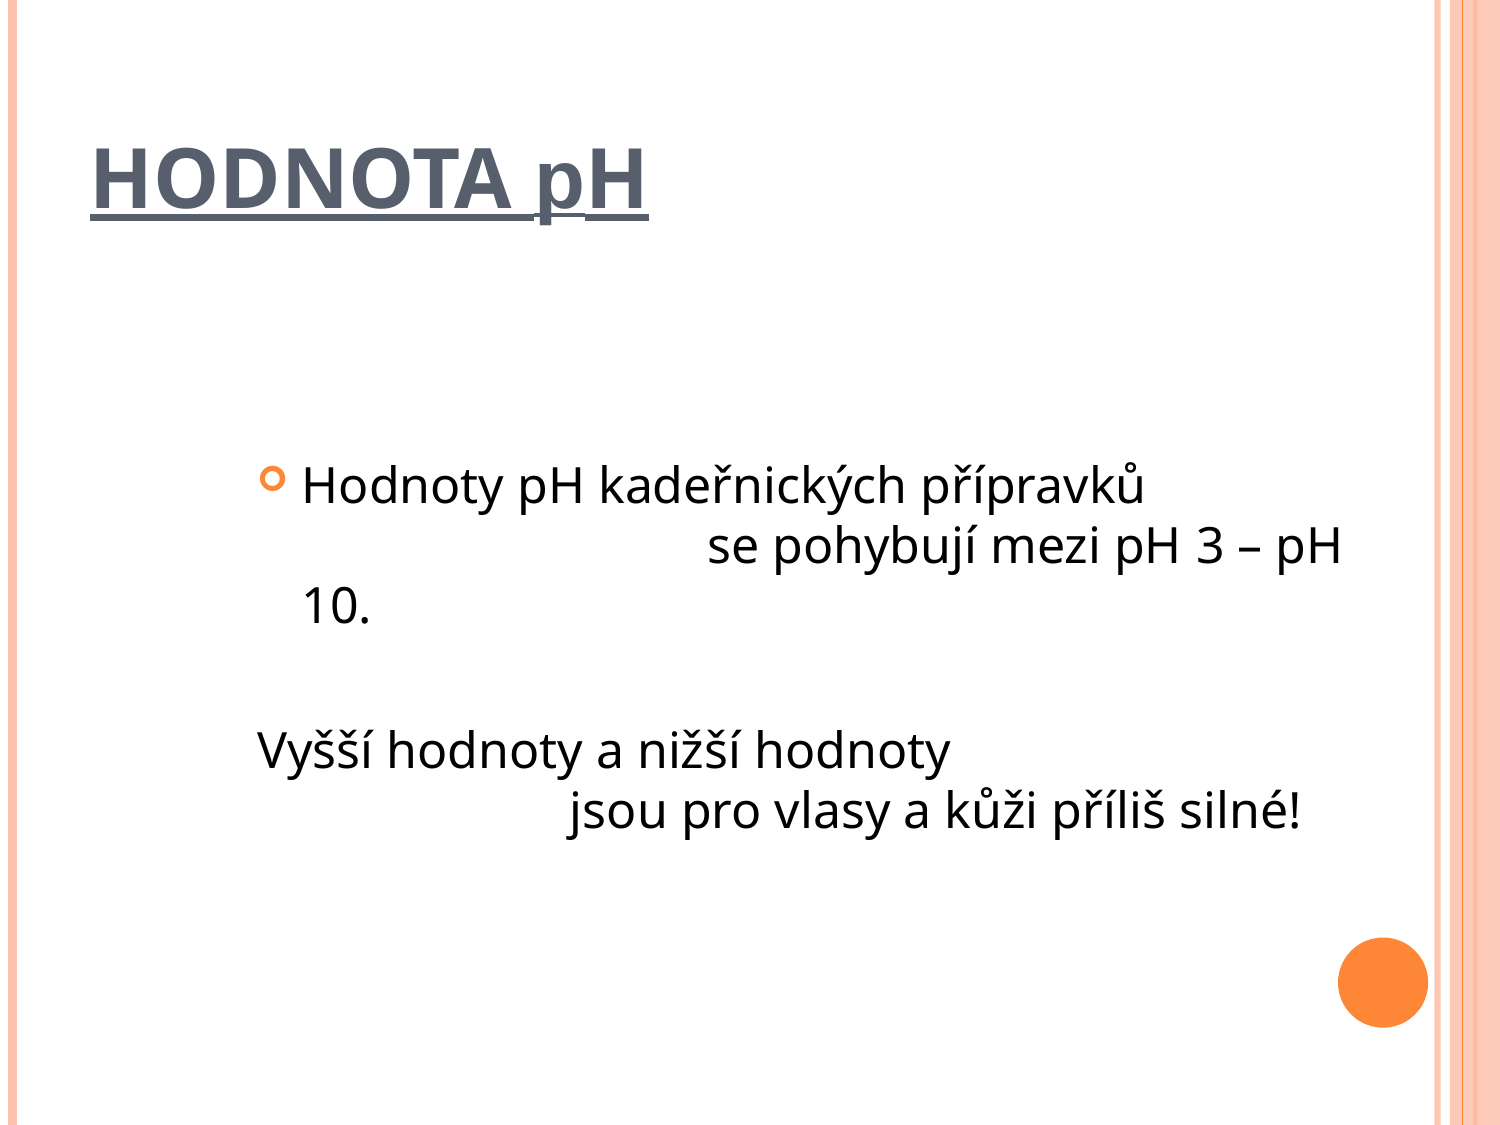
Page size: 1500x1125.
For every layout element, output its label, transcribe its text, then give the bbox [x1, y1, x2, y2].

title HODNOTA pH [74, 44, 1300, 233]
list Hodnoty pH kadeřnických přípravků se pohybují mezi pH 3 – pH 10. Vyšší hodnoty a nižší hodnoty jsou pro vlasy a kůži příliš silné! [242, 373, 1425, 1059]
